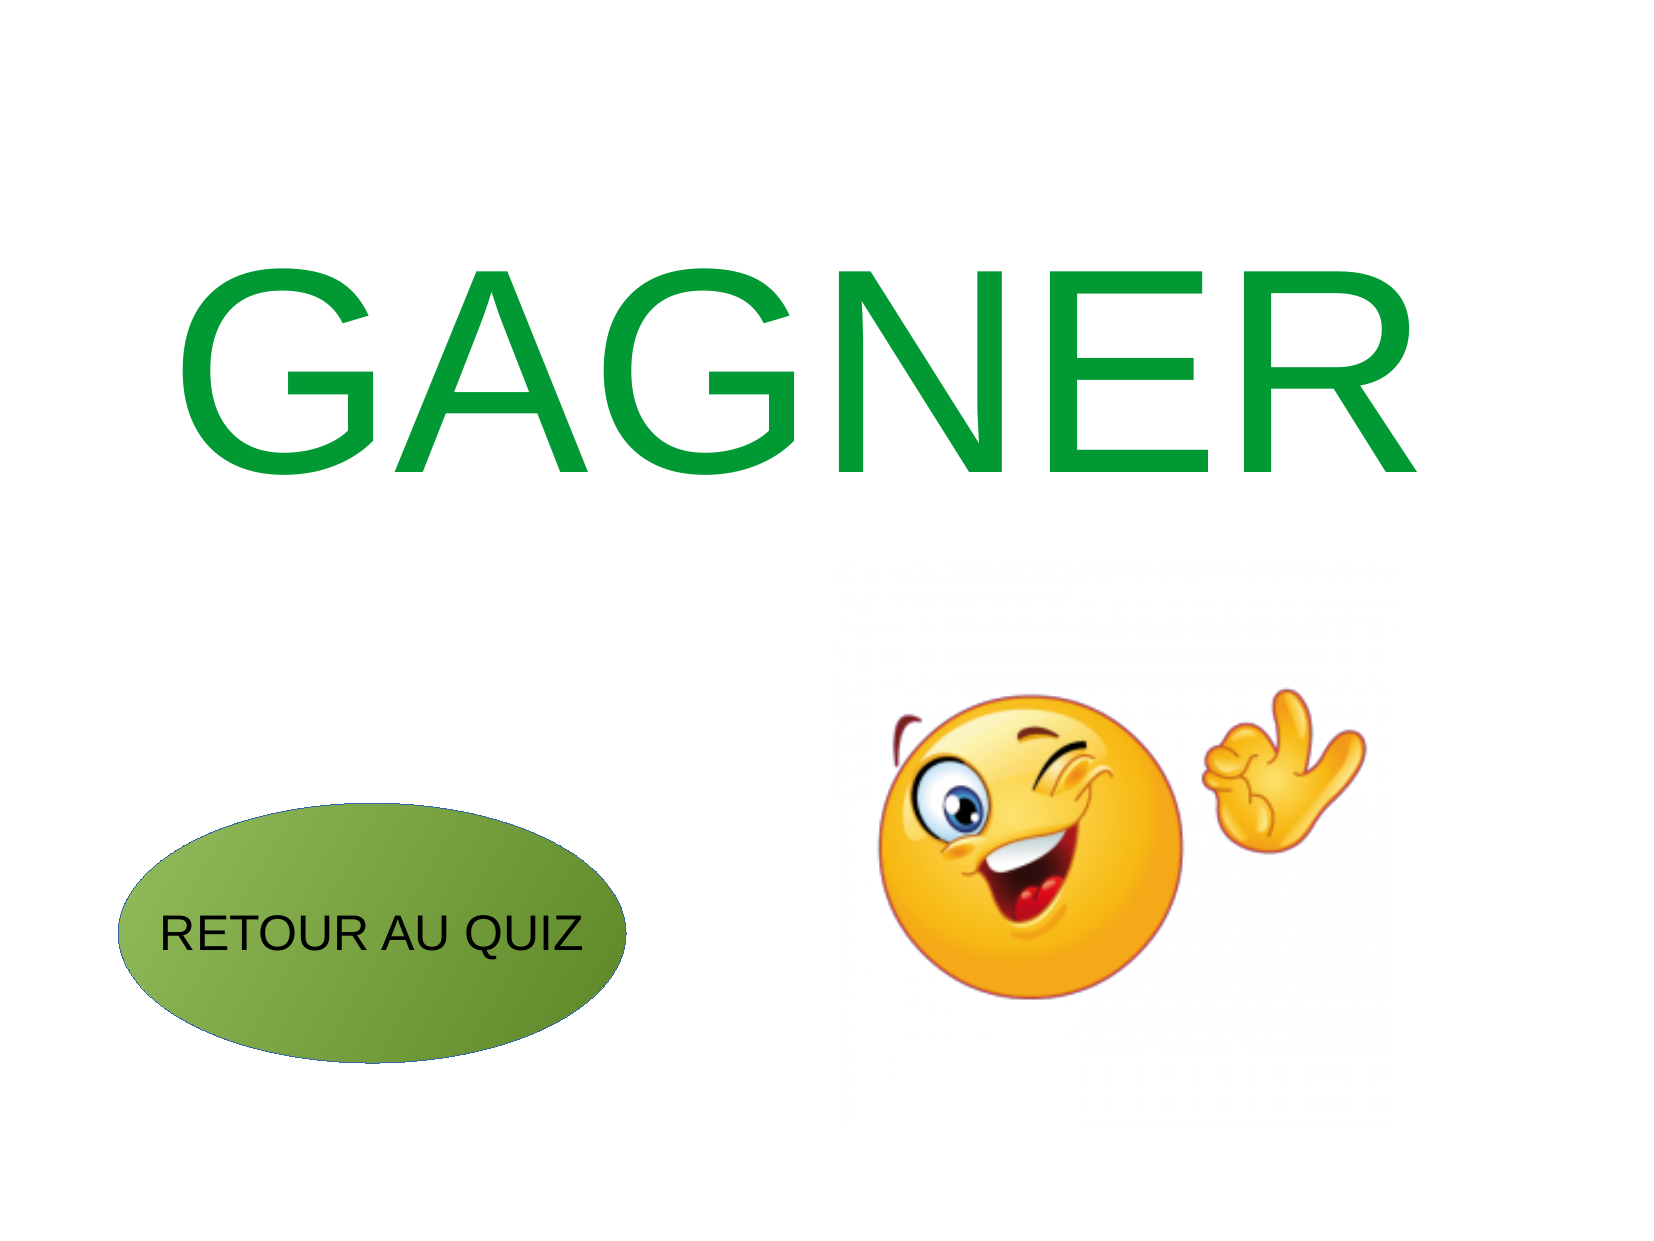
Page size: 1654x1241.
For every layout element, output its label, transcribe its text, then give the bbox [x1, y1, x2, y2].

text_box RETOUR AU QUIZ [118, 803, 627, 1064]
picture [838, 566, 1394, 1123]
text_box GAGNER [153, 200, 1512, 542]
